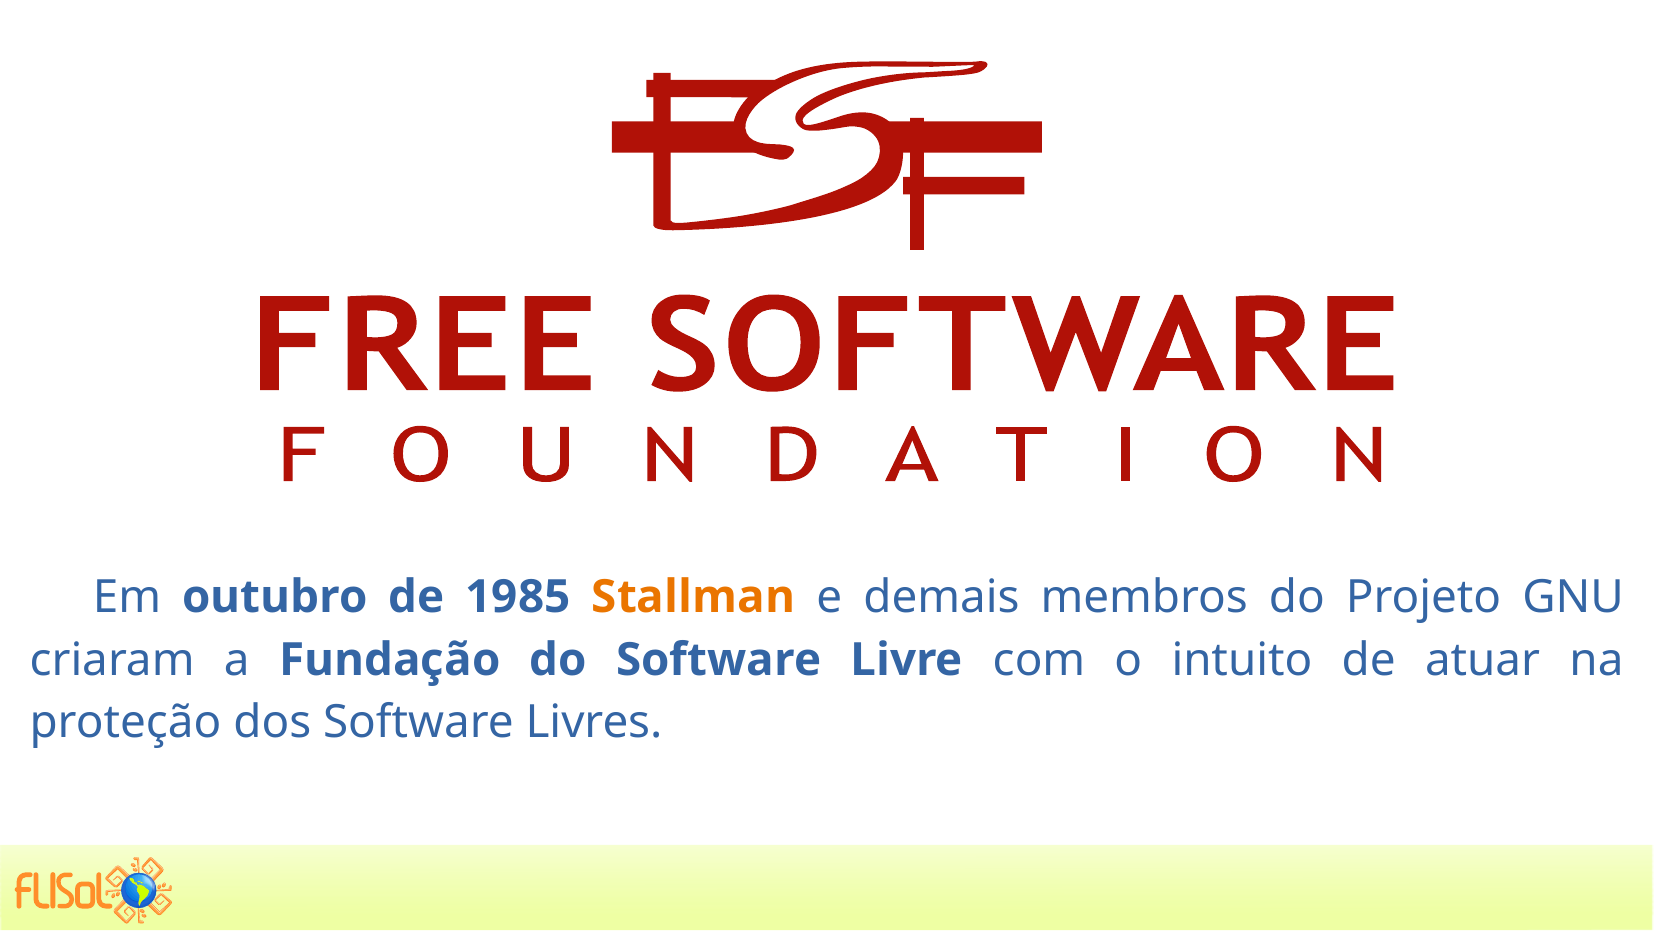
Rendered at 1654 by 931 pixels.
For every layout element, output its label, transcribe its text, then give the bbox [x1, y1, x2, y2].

text_box [0, 844, 1654, 931]
picture [244, 40, 1410, 502]
text_box Em outubro de 1985 Stallman e demais membros do Projeto GNU criaram a Fundação do Software Livre com o intuito de atuar na proteção dos Software Livres. [29, 579, 1625, 735]
